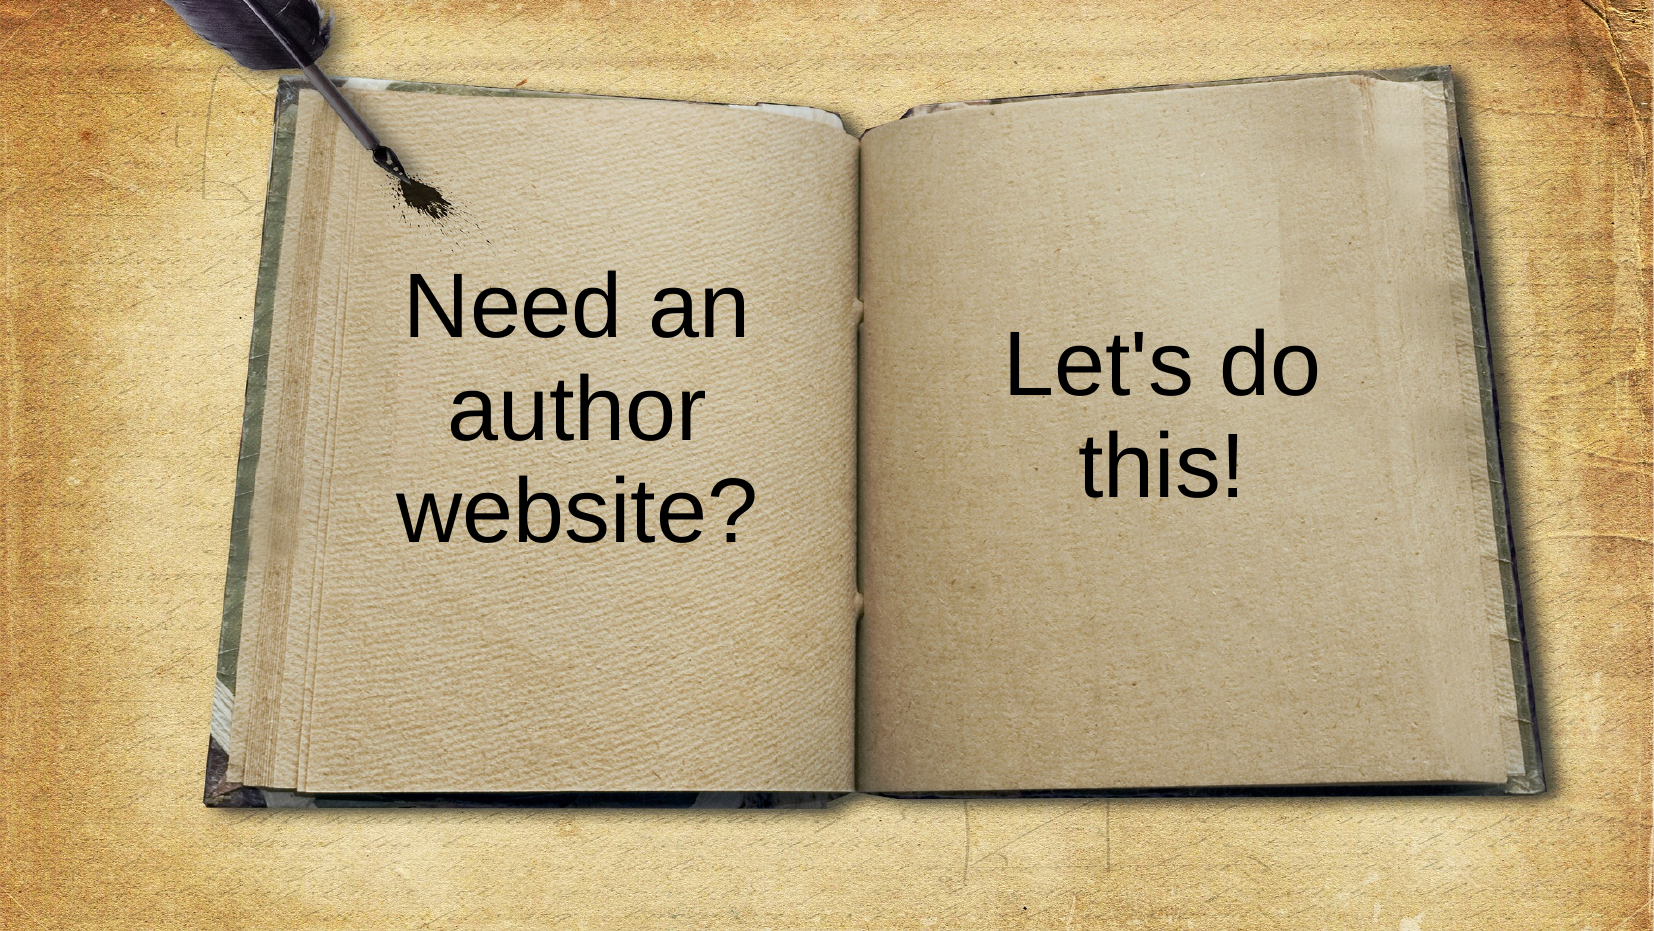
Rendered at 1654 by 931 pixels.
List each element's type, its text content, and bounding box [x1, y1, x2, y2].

text_box Let's do this! [975, 305, 1351, 526]
title Need an author website? [300, 254, 855, 563]
picture [0, 0, 1654, 931]
